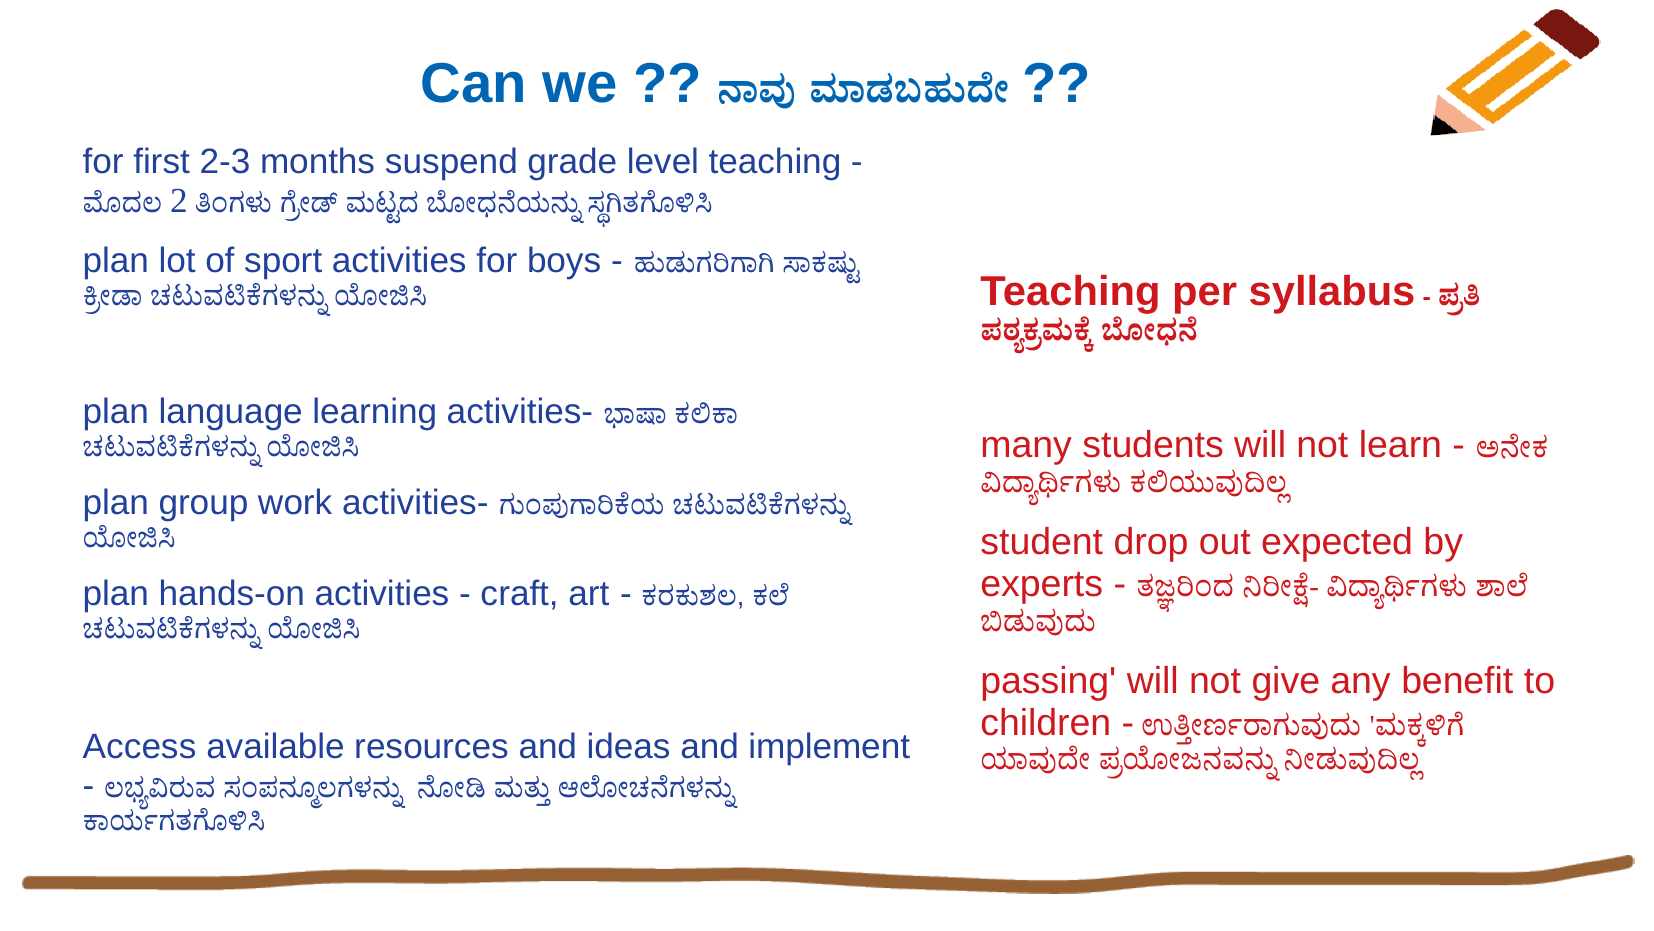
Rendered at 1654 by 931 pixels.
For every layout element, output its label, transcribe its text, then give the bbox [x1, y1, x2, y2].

picture [22, 855, 1635, 894]
title Can we ?? ನಾವು ಮಾಡಬಹುದೇ ?? [82, 37, 1430, 129]
list Teaching per syllabus - ಪ್ರತಿ ಪಠ್ಯಕ್ರಮಕ್ಕೆ ಬೋಧನೆ many students will not learn - ಅನೇಕ ವಿದ್ಯಾರ್ಥಿಗಳು ಕಲಿಯುವುದಿಲ್ಲ student drop out expected by experts - ತಜ್ಞರಿಂದ ನಿರೀಕ್ಷೆ- ವಿದ್ಯಾರ್ಥಿಗಳು ಶಾಲೆ ಬಿಡುವುದು passing' will not give any benefit to children - ಉತ್ತೀರ್ಣರಾಗುವುದು 'ಮಕ್ಕಳಿಗೆ ಯಾವುದೇ ಪ್ರಯೋಜನವನ್ನು ನೀಡುವುದಿಲ್ಲ [980, 217, 1572, 841]
list for first 2-3 months suspend grade level teaching - ಮೊದಲ 2 ತಿಂಗಳು ಗ್ರೇಡ್ ಮಟ್ಟದ ಬೋಧನೆಯನ್ನು ಸ್ಥಗಿತಗೊಳಿಸಿ plan lot of sport activities for boys - ಹುಡುಗರಿಗಾಗಿ ಸಾಕಷ್ಟು ಕ್ರೀಡಾ ಚಟುವಟಿಕೆಗಳನ್ನು ಯೋಜಿಸಿ plan language learning activities- ಭಾಷಾ ಕಲಿಕಾ ಚಟುವಟಿಕೆಗಳನ್ನು ಯೋಜಿಸಿ plan group work activities- ಗುಂಪುಗಾರಿಕೆಯ ಚಟುವಟಿಕೆಗಳನ್ನು ಯೋಜಿಸಿ plan hands-on activities - craft, art - ಕರಕುಶಲ, ಕಲೆ ಚಟುವಟಿಕೆಗಳನ್ನು ಯೋಜಿಸಿ Access available resources and ideas and implement - ಲಭ್ಯವಿರುವ ಸಂಪನ್ಮೂಲಗಳನ್ನು ನೋಡಿ ಮತ್ತು ಆಲೋಚನೆಗಳನ್ನು ಕಾರ್ಯಗತಗೊಳಿಸಿ [82, 141, 922, 841]
picture [1430, 9, 1601, 136]
